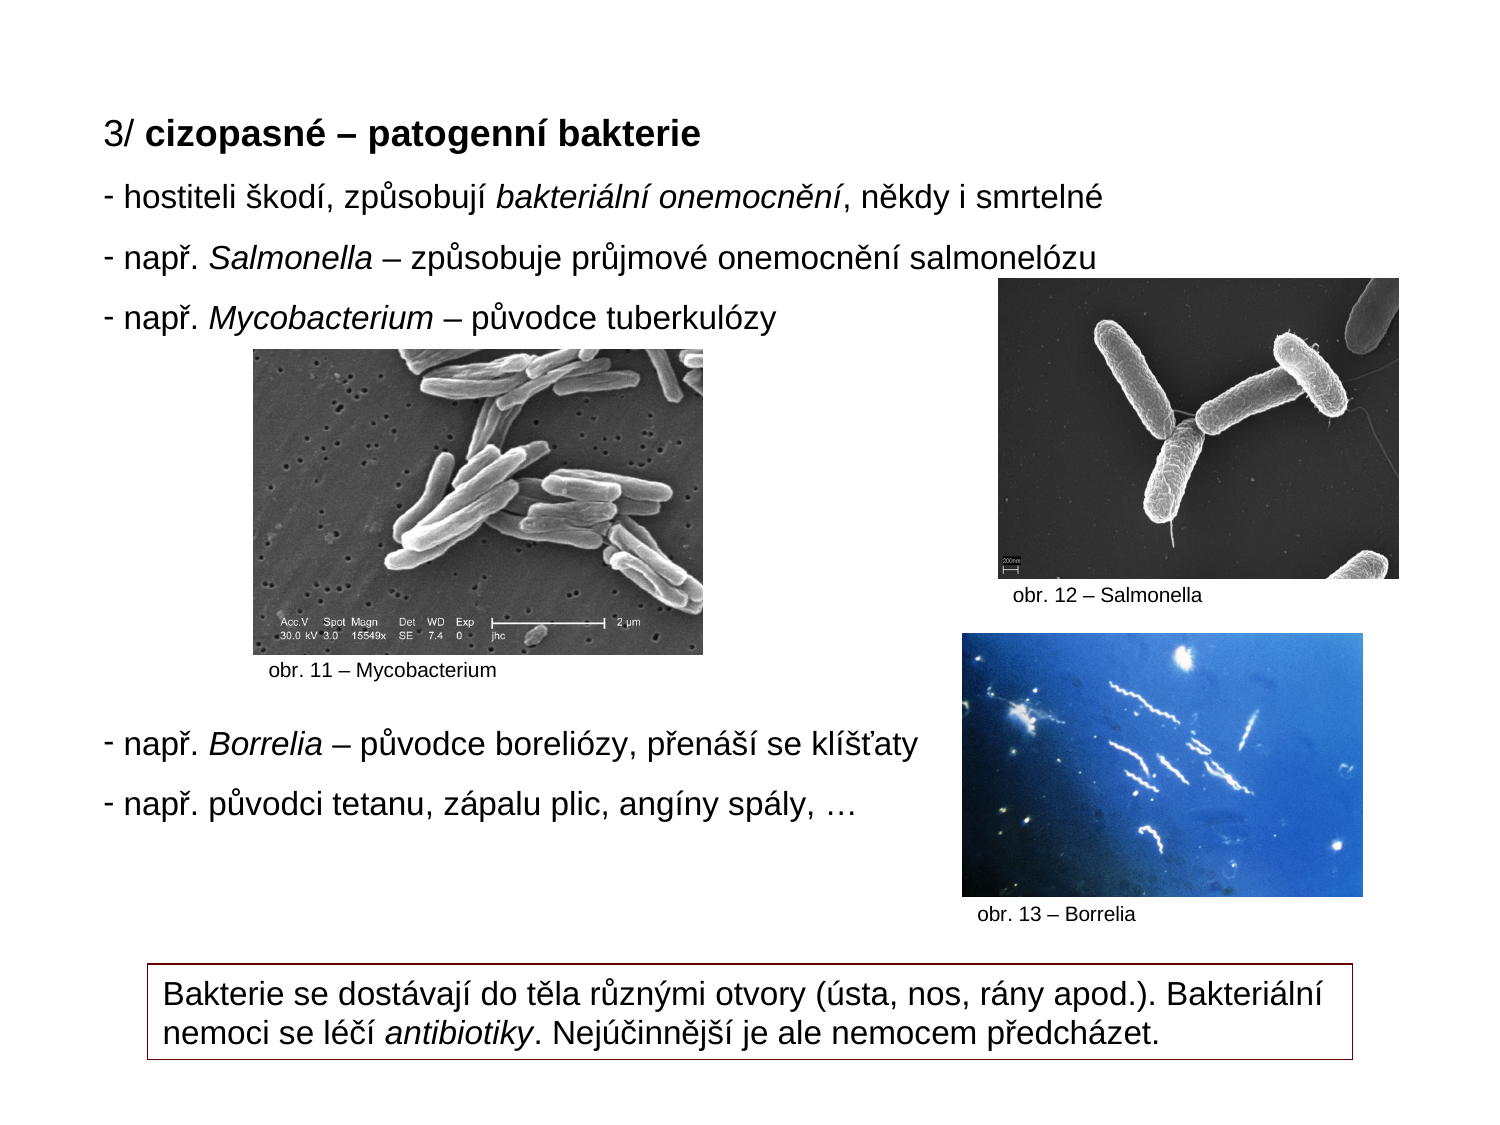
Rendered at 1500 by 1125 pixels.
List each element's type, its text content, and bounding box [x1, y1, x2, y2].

picture [998, 278, 1399, 579]
text_box Bakterie se dostávají do těla různými otvory (ústa, nos, rány apod.). Bakteriální nemoci se léčí antibiotiky. Nejúčinnější je ale nemocem předcházet. [147, 964, 1353, 1060]
text_box obr. 13 – Borrelia [962, 893, 1329, 934]
picture [253, 349, 703, 655]
text_box 3/ cizopasné – patogenní bakterie hostiteli škodí, způsobují bakteriální onemocnění, někdy i smrtelné např. Salmonella – způsobuje průjmové onemocnění salmonelózu např. Mycobacterium – původce tuberkulózy např. Borrelia – původce boreliózy, přenáší se klíšťaty např. původci tetanu, zápalu plic, angíny spály, … [88, 101, 1247, 831]
text_box obr. 11 – Mycobacterium [253, 648, 621, 690]
picture [962, 633, 1363, 897]
text_box obr. 12 – Salmonella [998, 574, 1365, 615]
